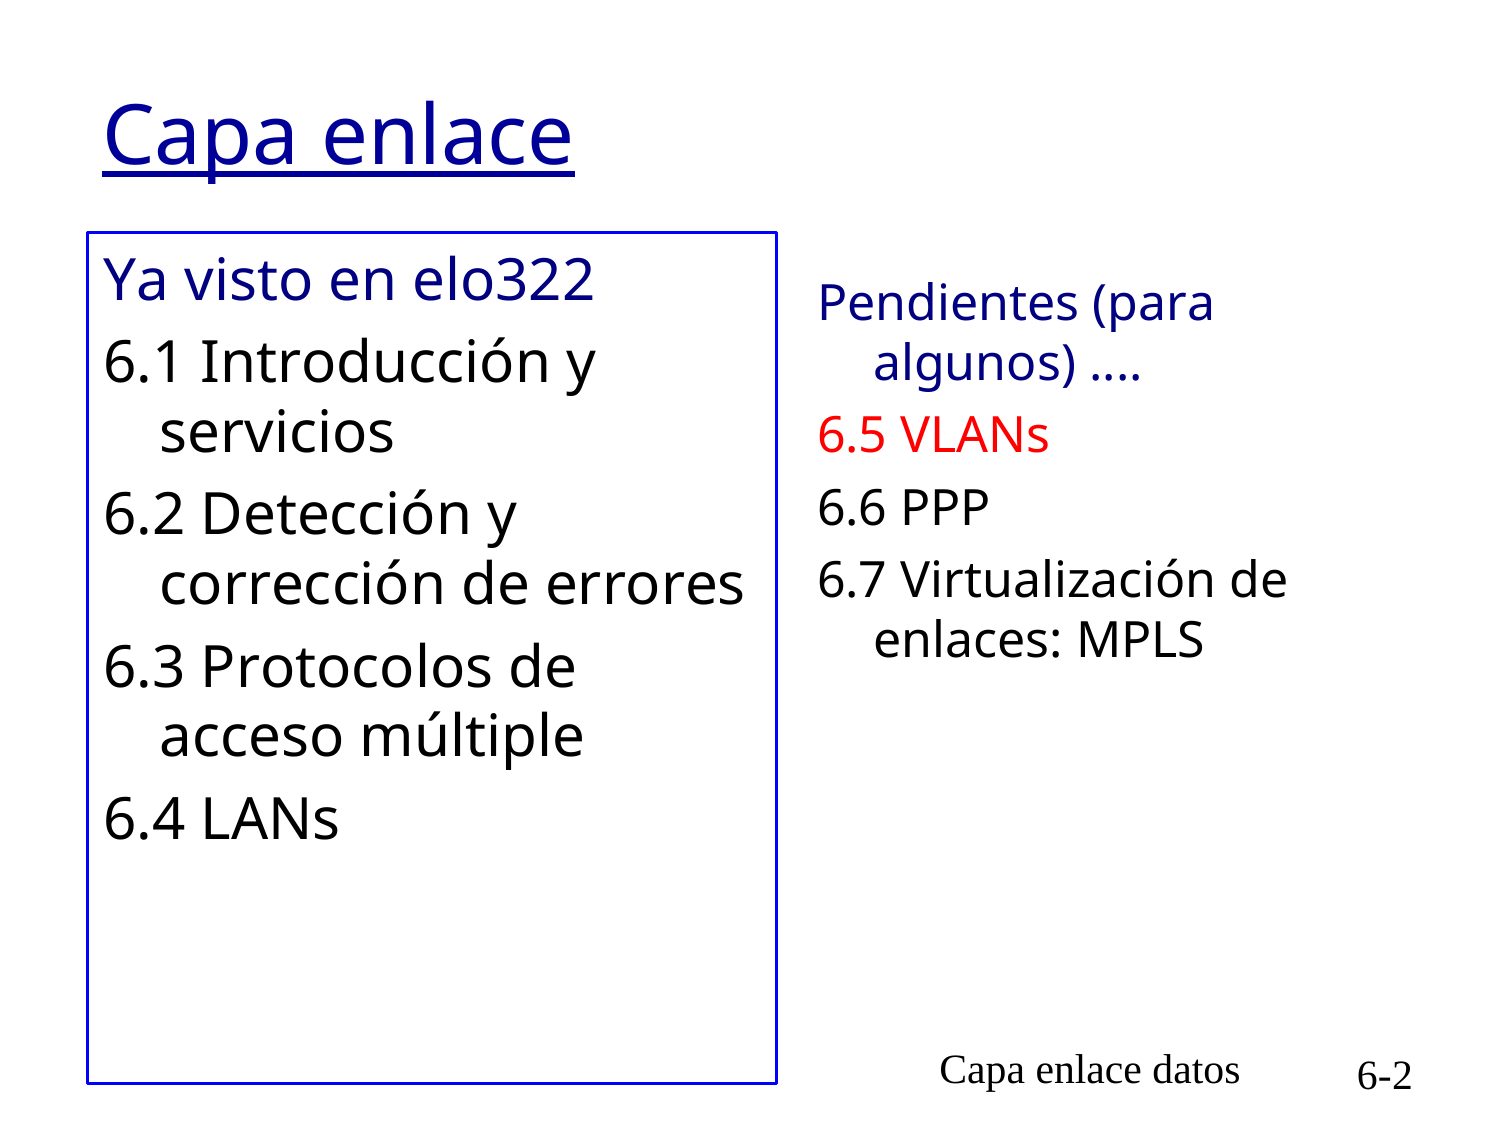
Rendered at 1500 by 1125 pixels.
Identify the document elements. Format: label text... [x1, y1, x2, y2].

list Ya visto en elo322 6.1 Introducción y servicios 6.2 Detección y corrección de errores 6.3 Protocolos de acceso múltiple 6.4 LANs [87, 232, 777, 1084]
title Capa enlace [87, 37, 1363, 225]
list Pendientes (para algunos) .... 6.5 VLANs 6.6 PPP 6.7 Virtualización de enlaces: MPLS [802, 262, 1468, 1026]
